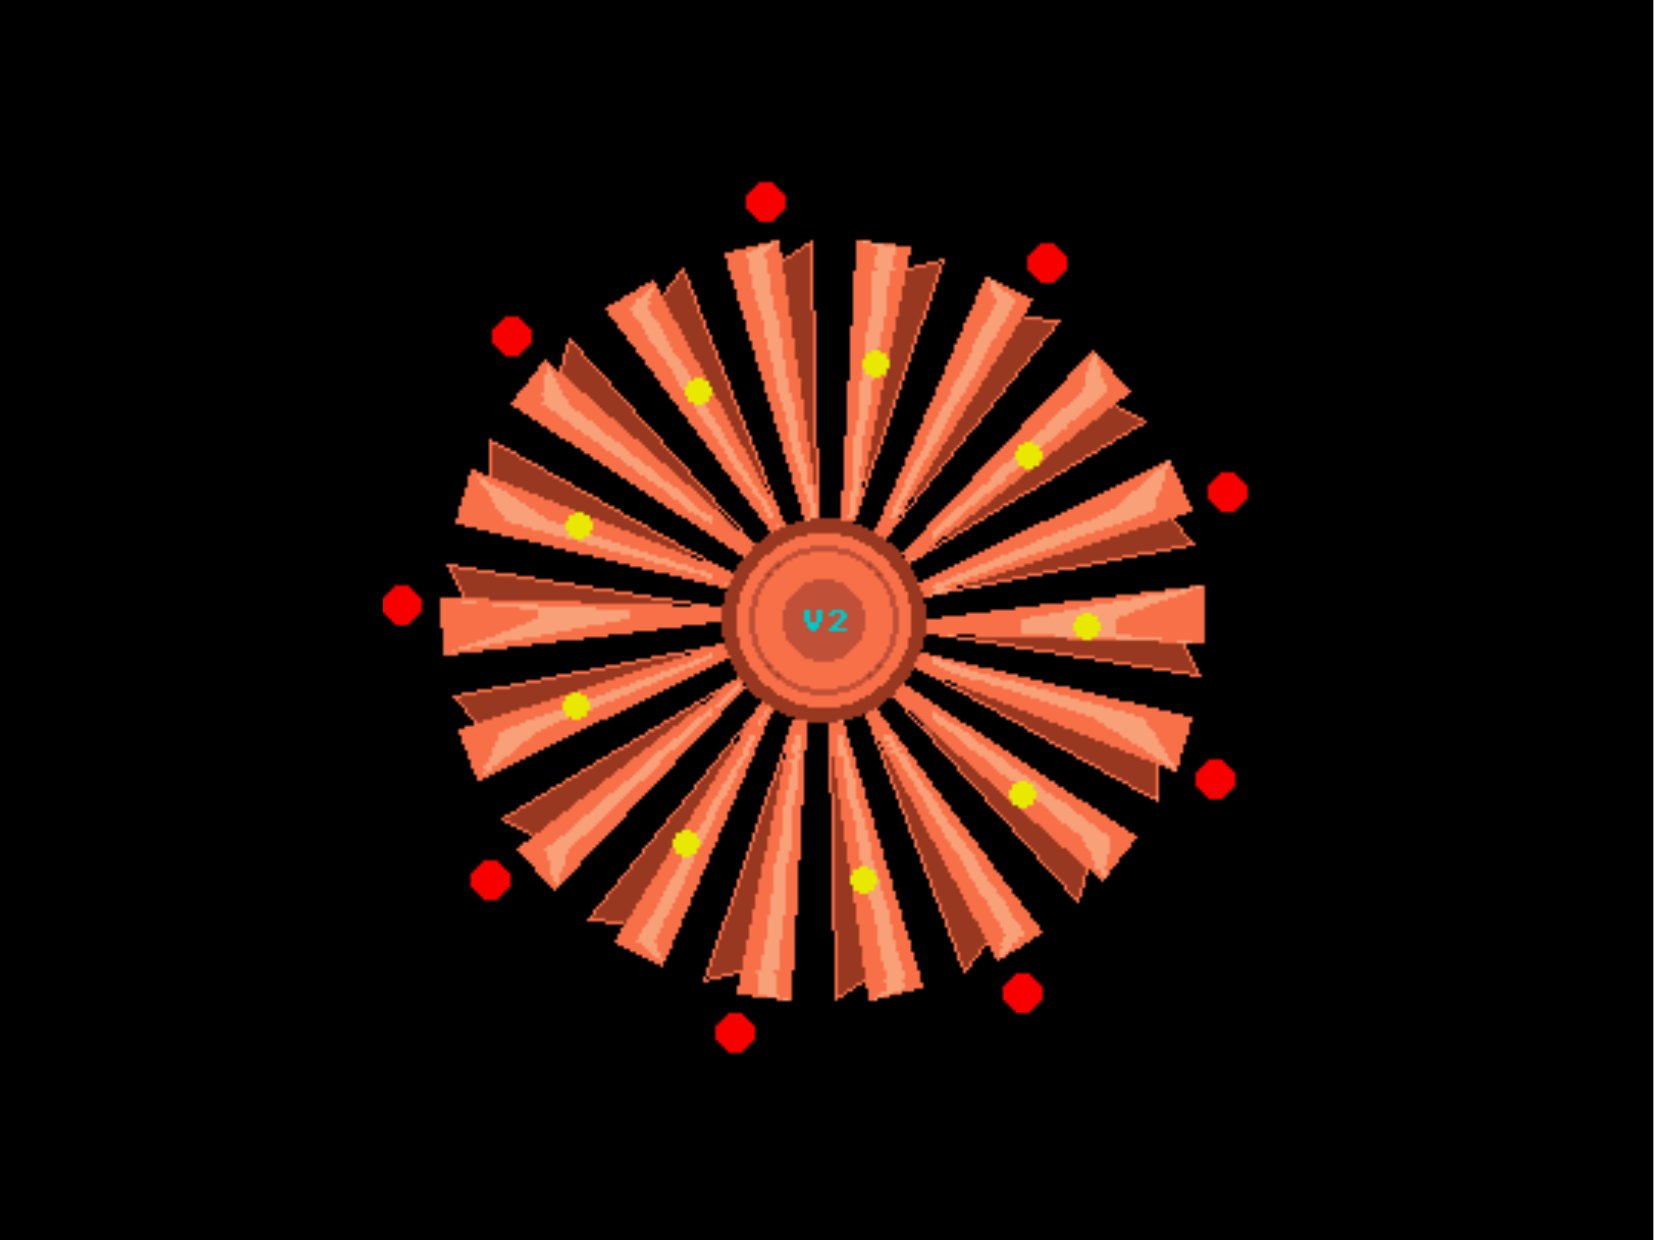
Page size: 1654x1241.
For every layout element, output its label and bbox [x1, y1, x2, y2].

picture [383, 174, 1270, 1066]
